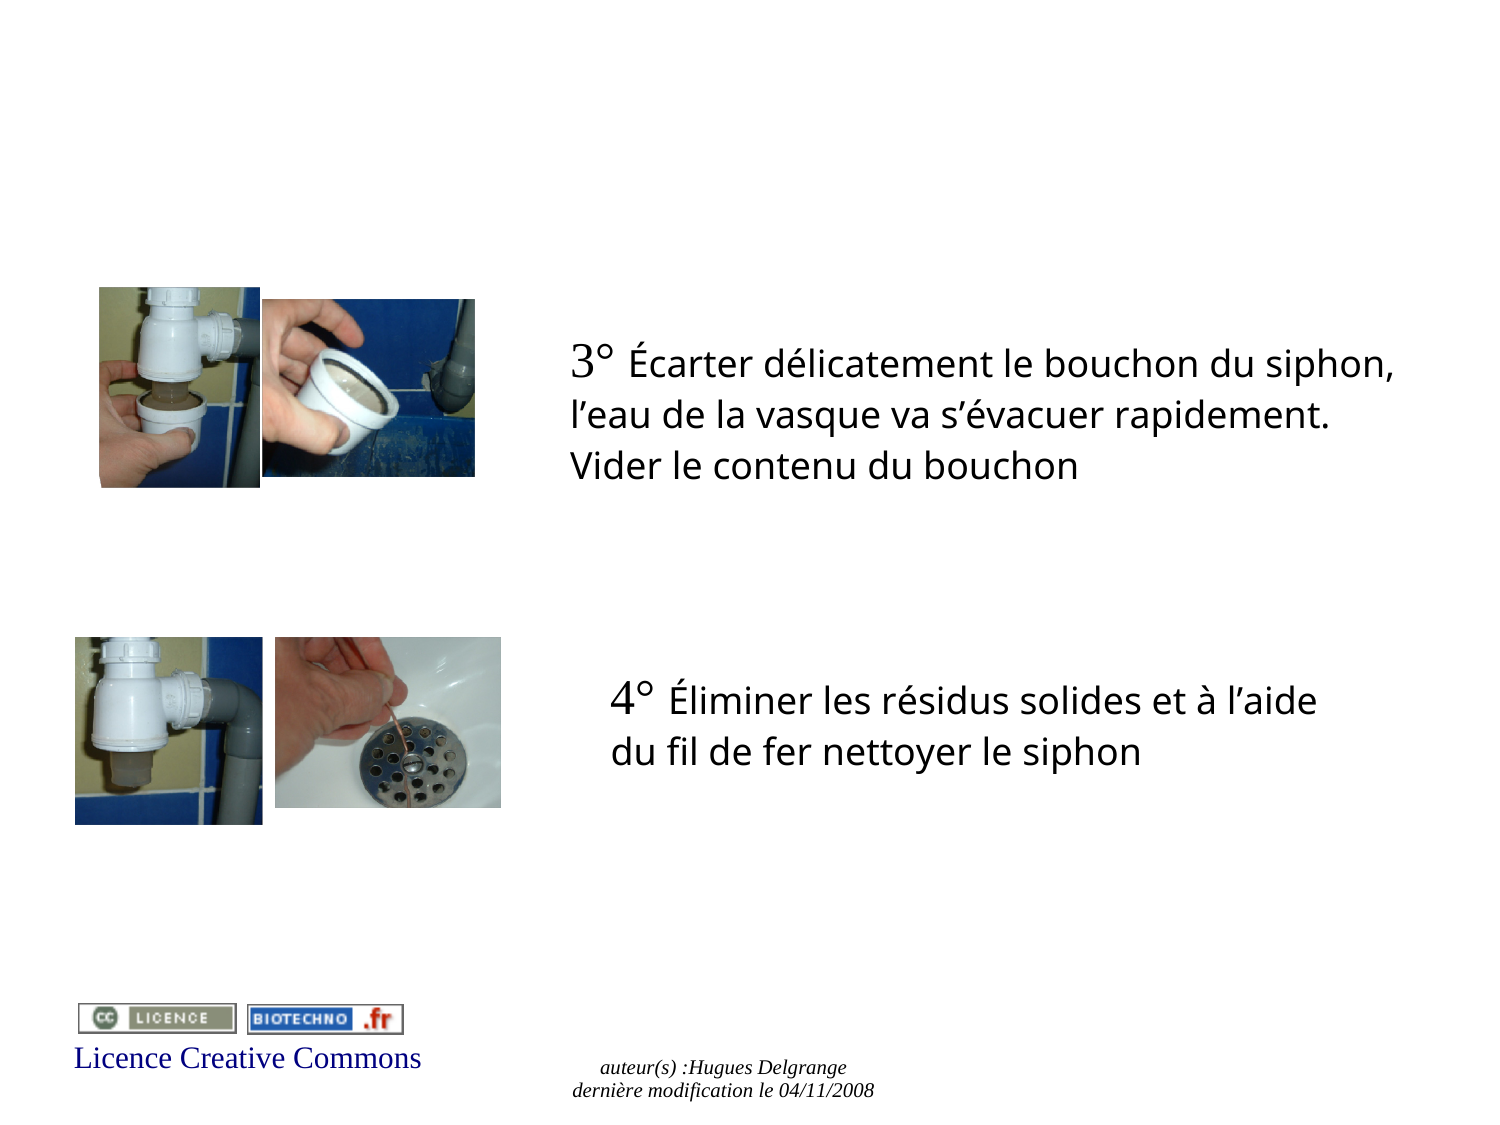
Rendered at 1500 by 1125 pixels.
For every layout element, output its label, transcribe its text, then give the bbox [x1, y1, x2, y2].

text_box 4° Éliminer les résidus solides et à l’aide du fil de fer nettoyer le siphon [595, 662, 1334, 785]
picture [275, 637, 501, 808]
picture [78, 1003, 237, 1033]
picture [262, 299, 475, 477]
picture [99, 287, 260, 488]
text_box 3° Écarter délicatement le bouchon du siphon, l’eau de la vasque va s’évacuer rapidement. Vider le contenu du bouchon [555, 324, 1411, 498]
picture [75, 637, 263, 826]
text_box Licence Creative Commons [59, 1033, 454, 1093]
picture [247, 1004, 404, 1033]
text_box auteur(s) :Hugues Delgrange dernière modification le 04/11/2008 [383, 1048, 1063, 1111]
